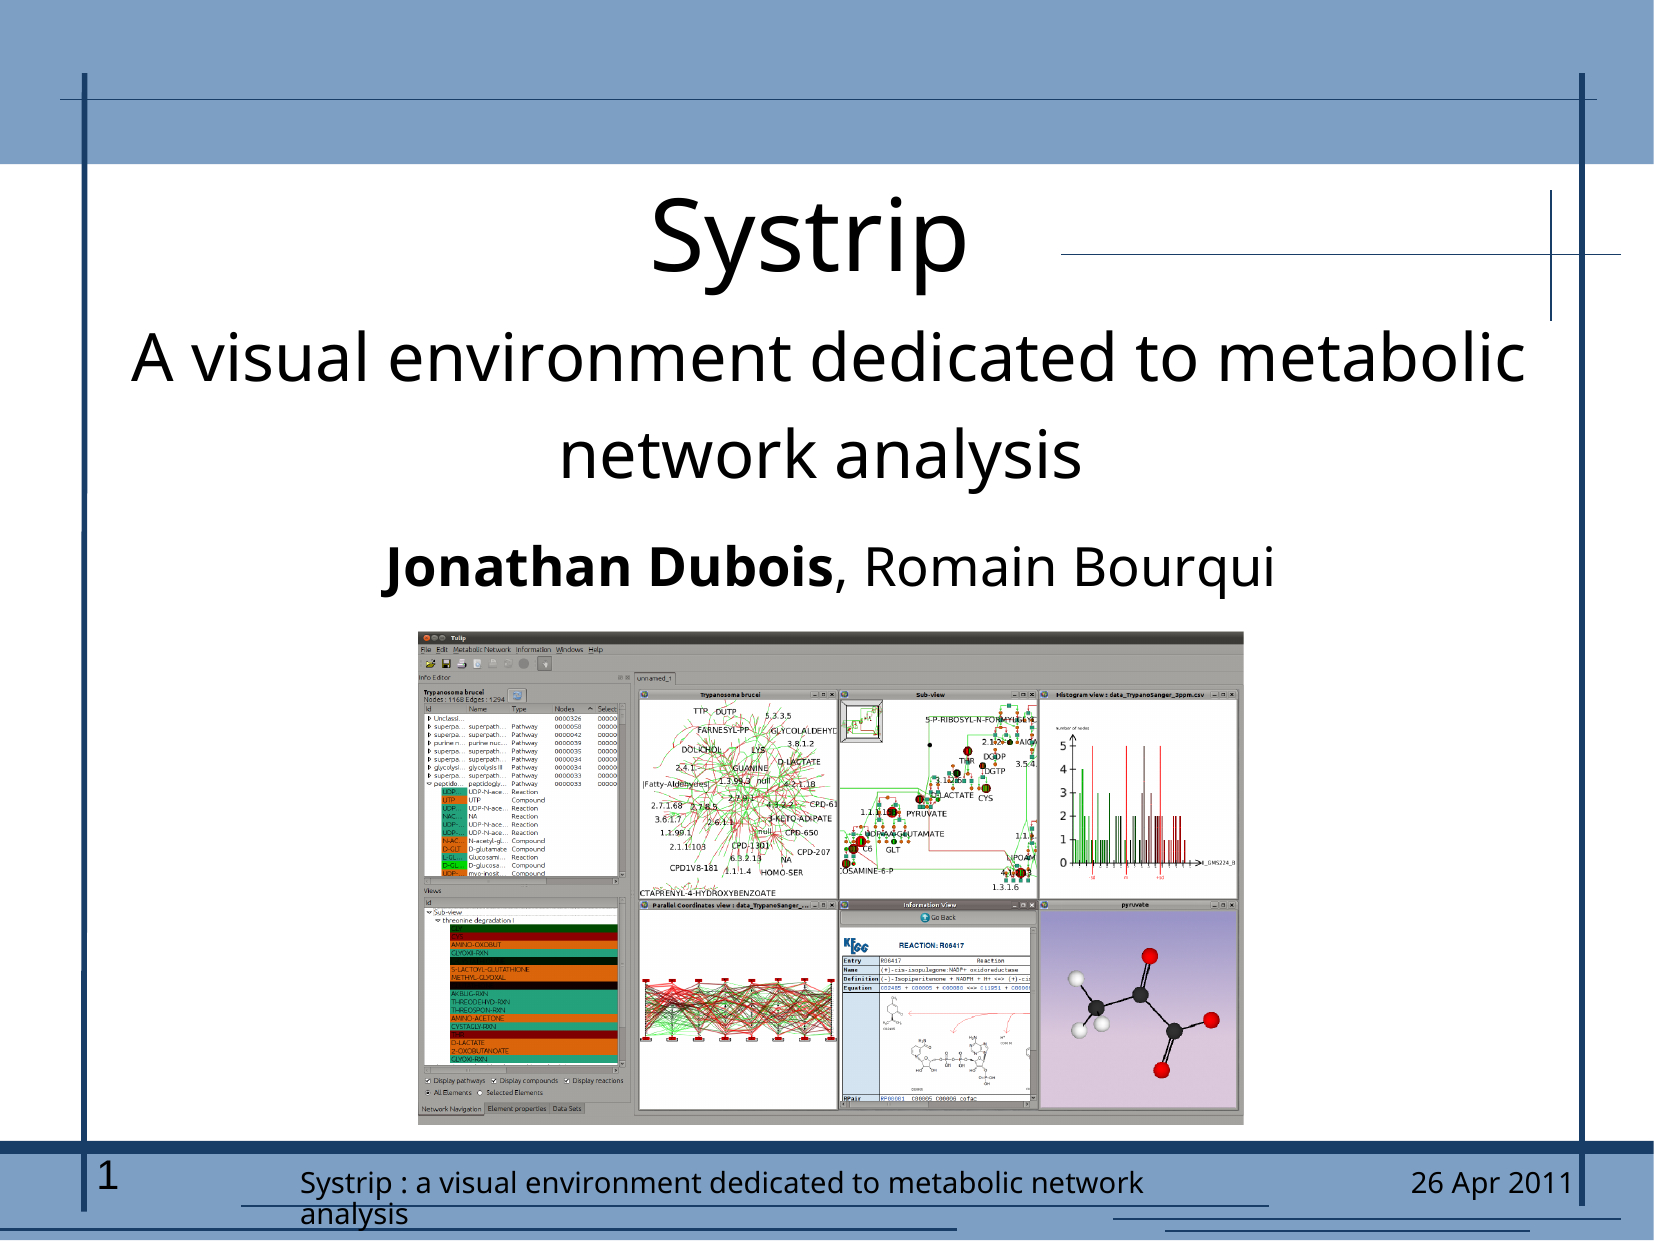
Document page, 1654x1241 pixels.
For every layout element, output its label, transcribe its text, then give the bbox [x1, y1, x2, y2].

title Systrip [117, 124, 1530, 332]
text_box Jonathan Dubois, Romain Bourqui [125, 487, 1538, 638]
picture [418, 638, 1244, 1126]
subtitle A visual environment dedicated to metabolic network analysis [124, 300, 1537, 503]
